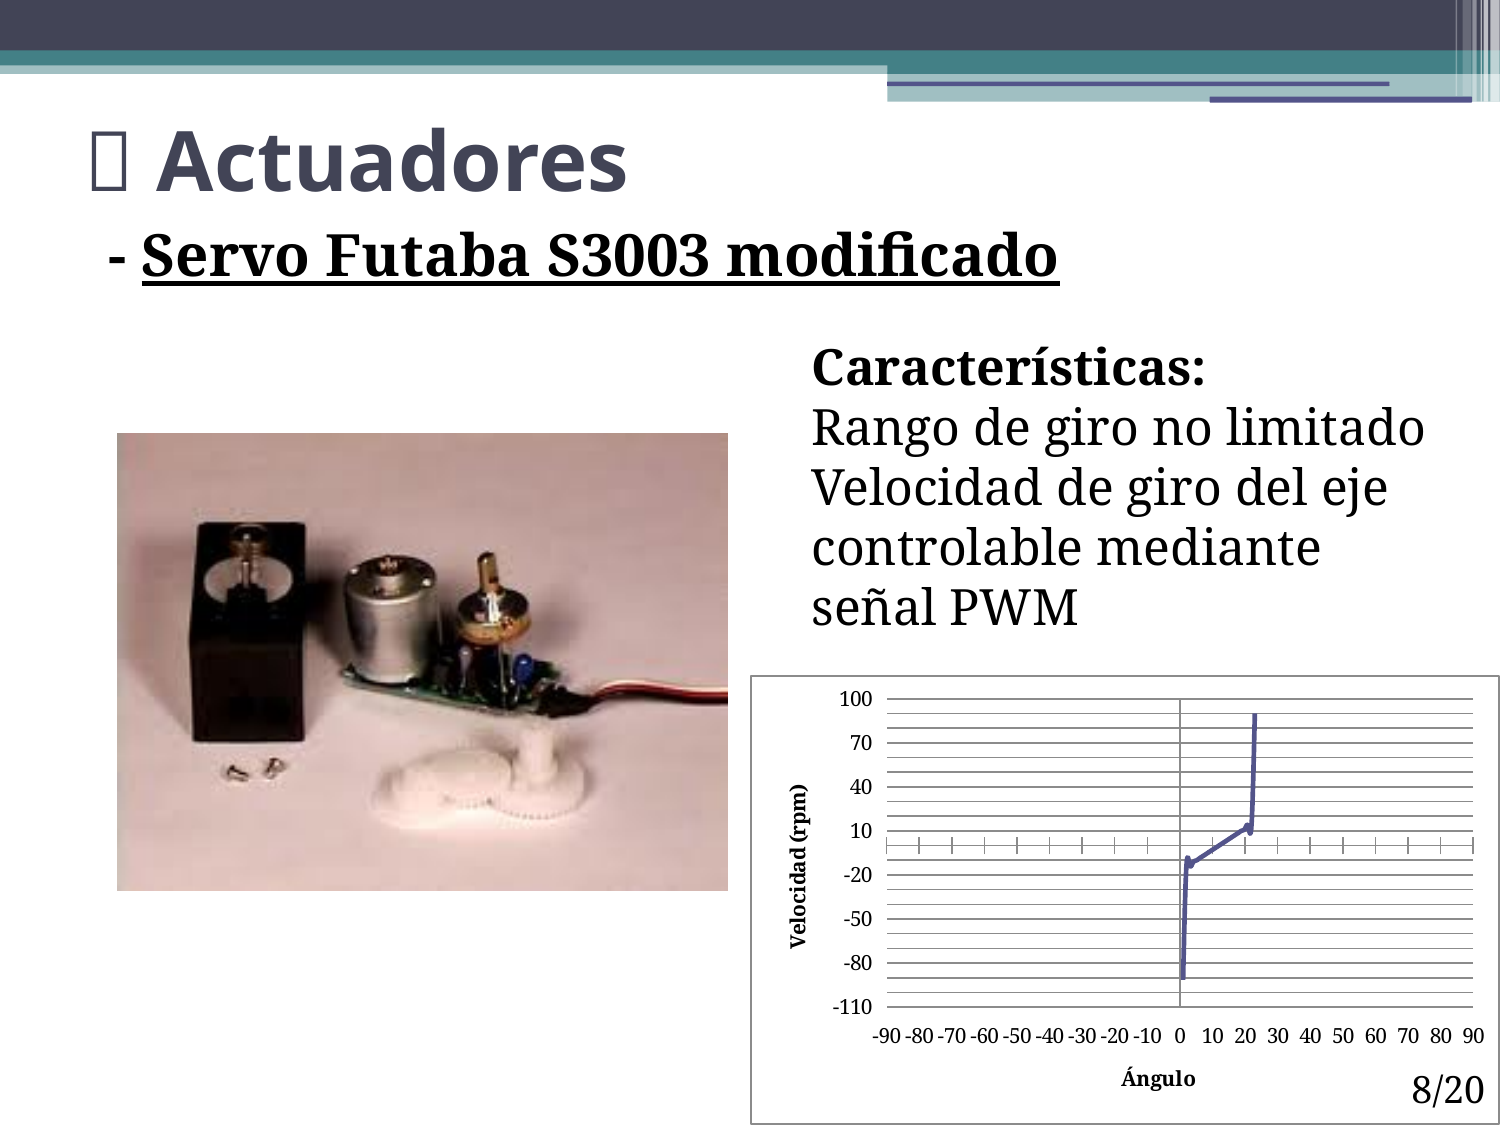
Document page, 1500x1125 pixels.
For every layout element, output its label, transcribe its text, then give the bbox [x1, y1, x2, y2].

title  Actuadores [70, 70, 1421, 246]
chart [750, 675, 1500, 1125]
slide_number <number>/20 [1374, 1065, 1500, 1125]
text_box - Servo Futaba S3003 modificado [93, 210, 1313, 296]
picture [117, 433, 728, 891]
list Características: Rango de giro no limitado Velocidad de giro del eje controlable mediante señal PWM [796, 328, 1465, 657]
